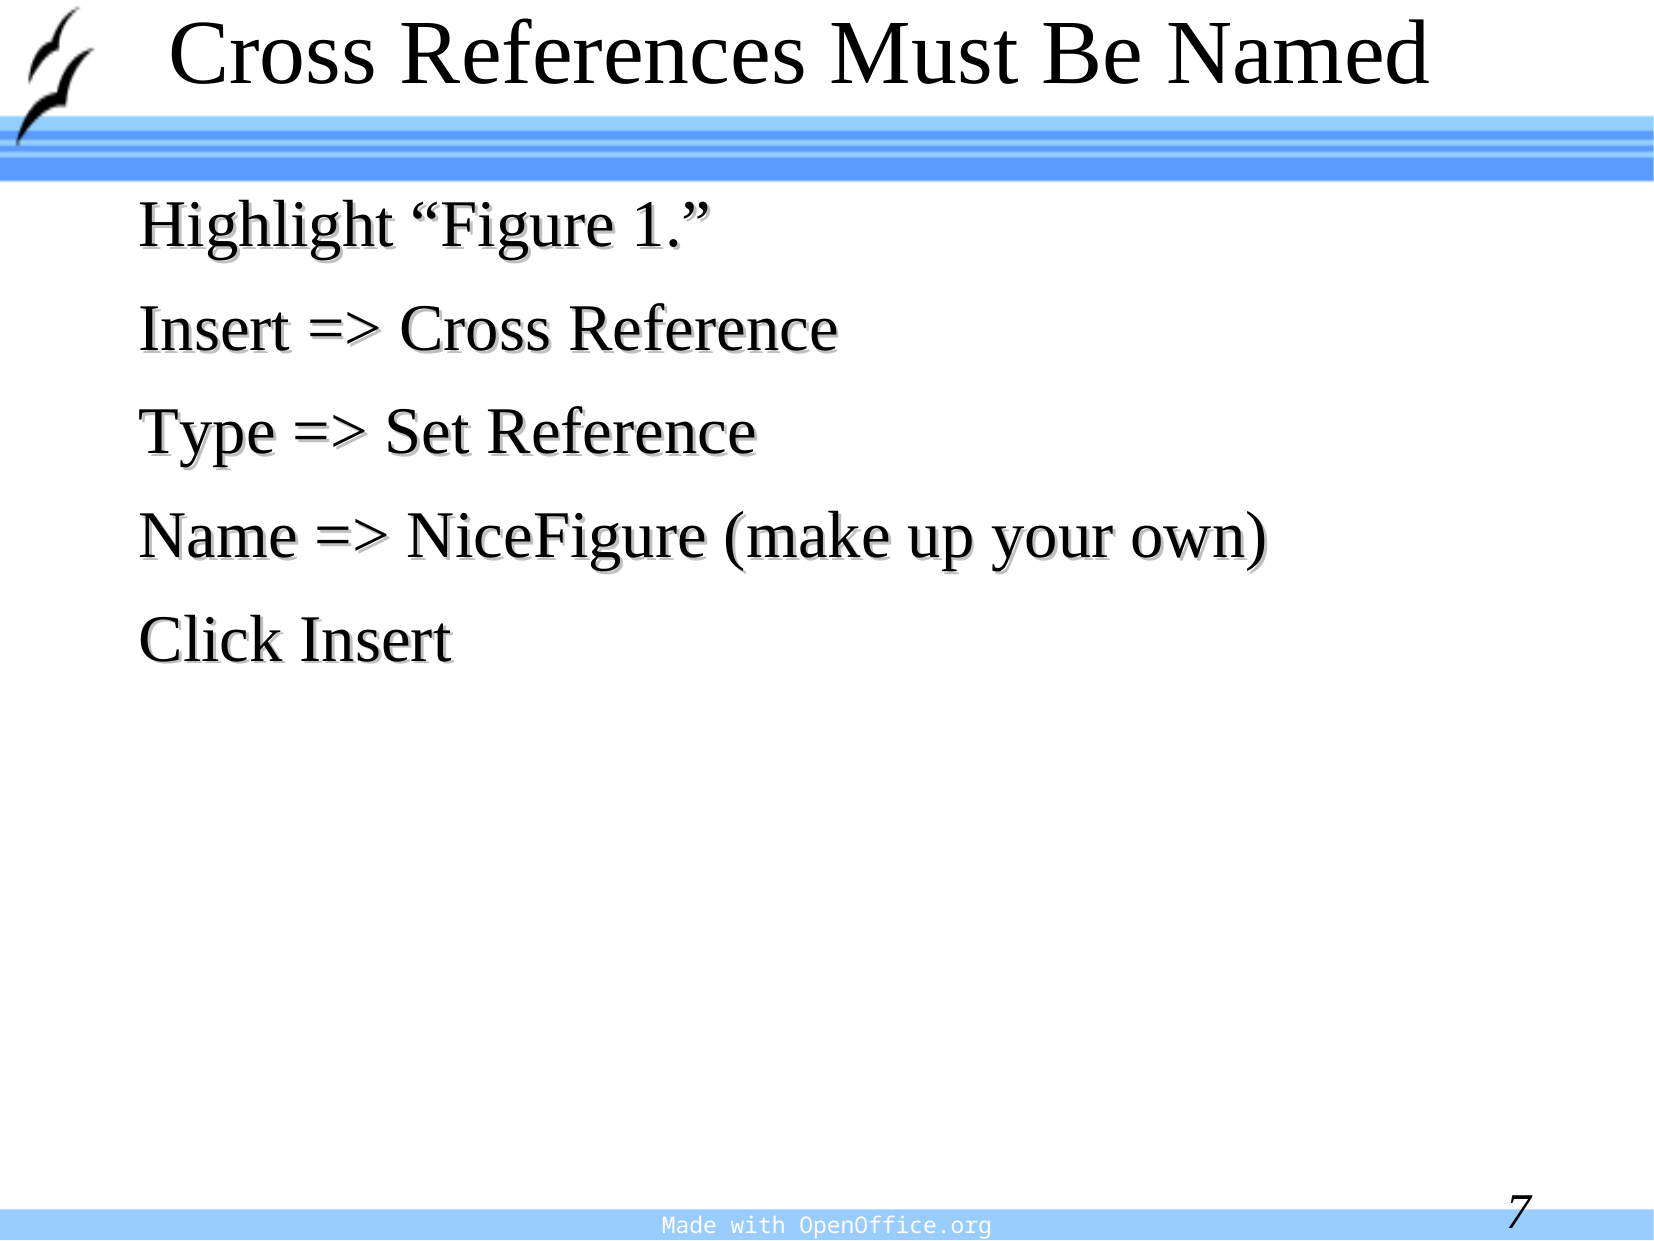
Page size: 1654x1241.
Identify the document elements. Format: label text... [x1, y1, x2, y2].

picture [0, 0, 1654, 188]
list Highlight “Figure 1.” Insert => Cross Reference Type => Set Reference Name => NiceFigure (make up your own) Click Insert [120, 187, 1533, 1195]
title Cross References Must Be Named [94, 0, 1507, 117]
